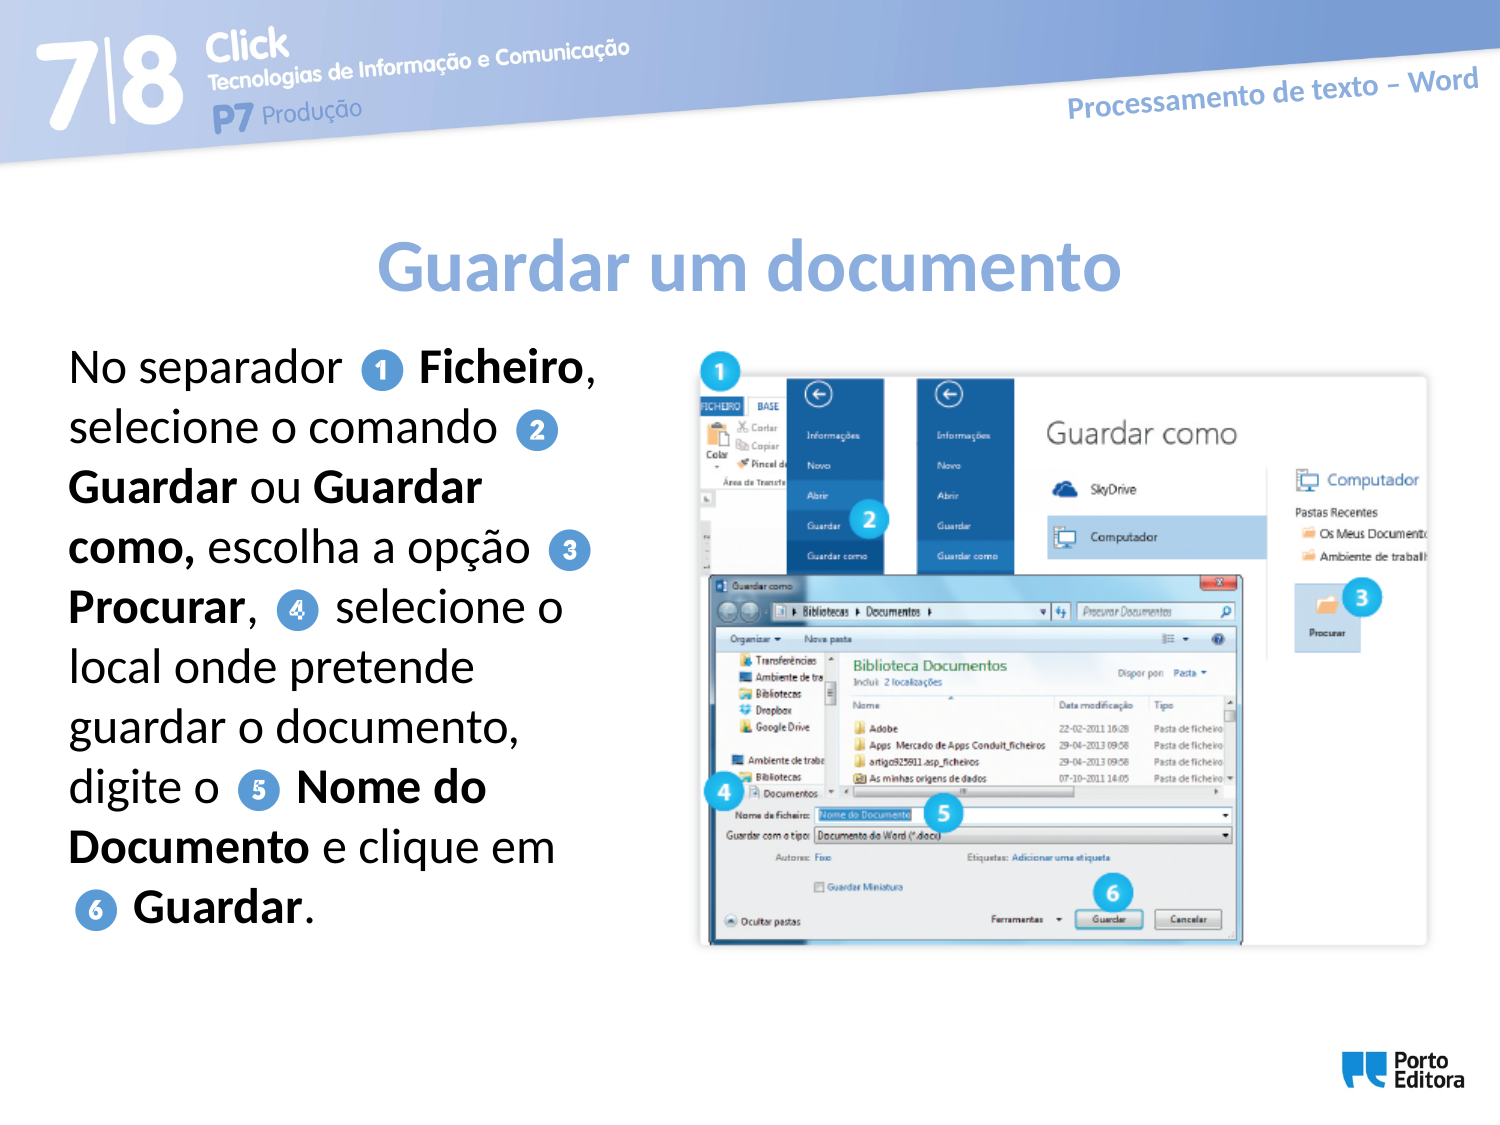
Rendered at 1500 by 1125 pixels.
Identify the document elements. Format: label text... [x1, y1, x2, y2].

picture [0, 0, 1500, 1125]
text_box Processamento de texto – Word [1050, 51, 1500, 186]
text_box No separador ❶ Ficheiro, selecione o comando ❷ Guardar ou Guardar como, escolha a opção ❸ Procurar, ❹ selecione o local onde pretende guardar o documento, digite o ❺ Nome do Documento e clique em ❻ Guardar. [53, 326, 631, 948]
text_box Guardar um documento [234, 218, 1266, 316]
